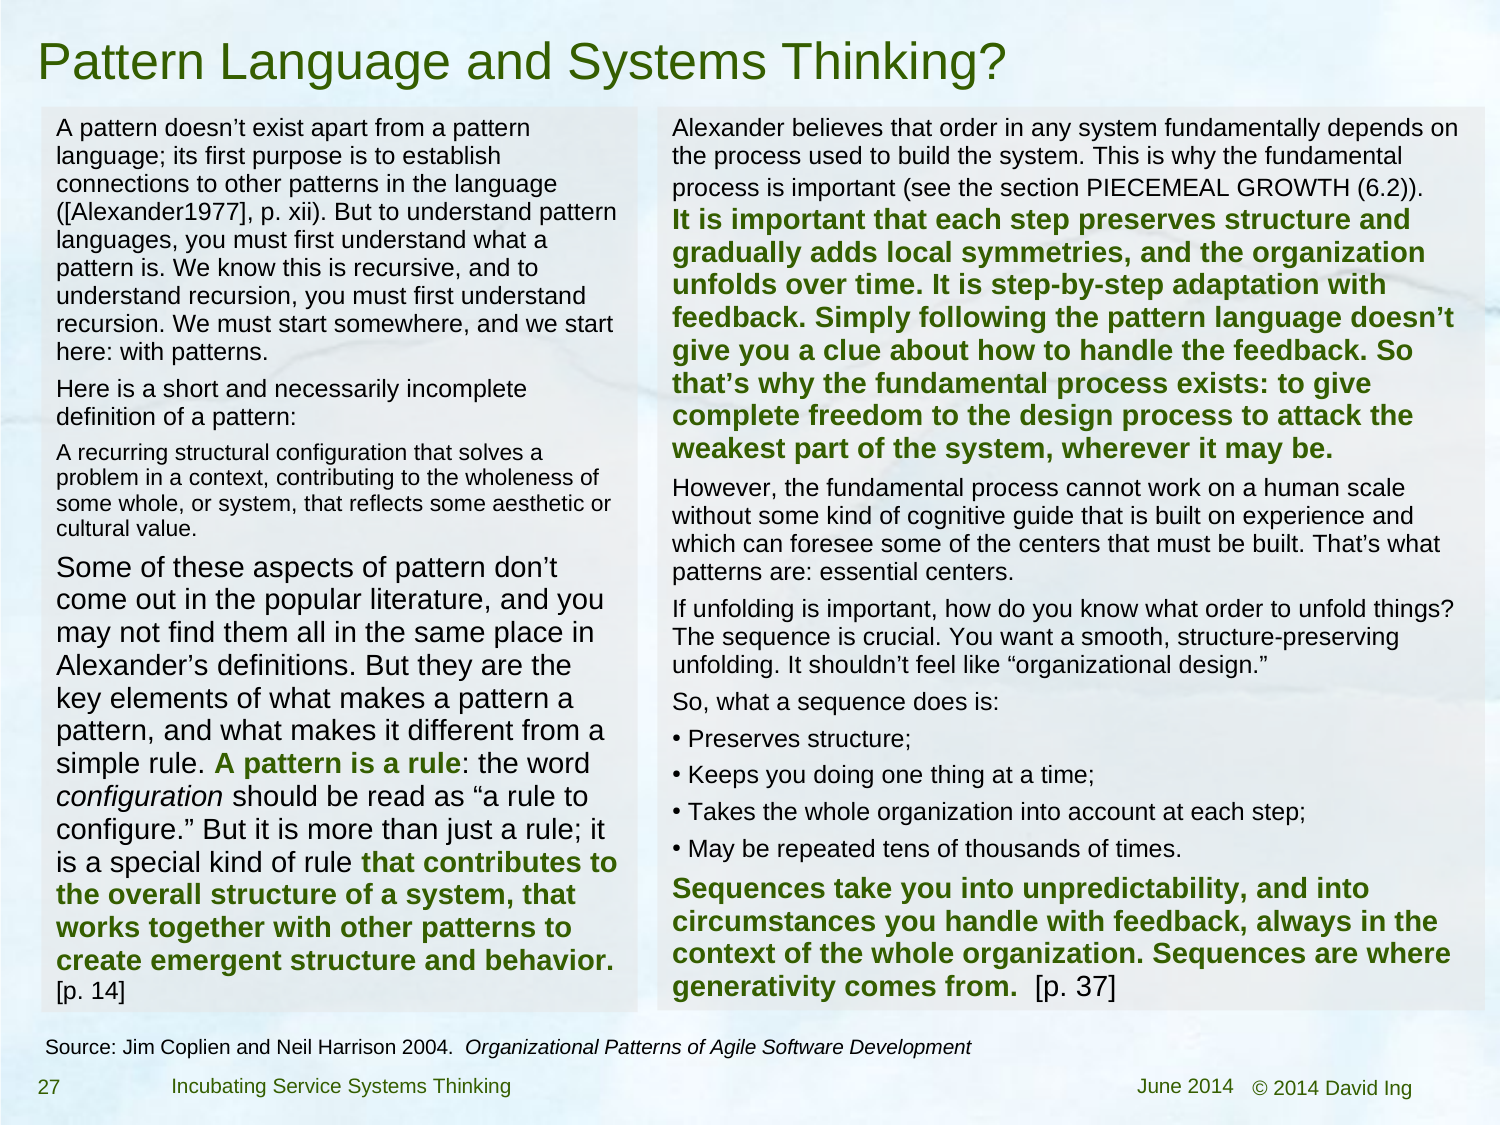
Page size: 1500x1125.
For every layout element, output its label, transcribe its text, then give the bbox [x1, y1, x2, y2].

text_box Alexander believes that order in any system fundamentally depends on the process used to build the system. This is why the fundamental process is important (see the section PIECEMEAL GROWTH (6.2)). It is important that each step preserves structure and gradually adds local symmetries, and the organization unfolds over time. It is step-by-step adaptation with feedback. Simply following the pattern language doesn’t give you a clue about how to handle the feedback. So that’s why the fundamental process exists: to give complete freedom to the design process to attack the weakest part of the system, wherever it may be. However, the fundamental process cannot work on a human scale without some kind of cognitive guide that is built on experience and which can foresee some of the centers that must be built. That’s what patterns are: essential centers. If unfolding is important, how do you know what order to unfold things? The sequence is crucial. You want a smooth, structure-preserving unfolding. It shouldn’t feel like “organizational design.” So, what a sequence does is: Preserves structure; Keeps you doing one thing at a time; Takes the whole organization into account at each step; May be repeated tens of thousands of times. Sequences take you into unpredictability, and into circumstances you handle with feedback, always in the context of the whole organization. Sequences are where generativity comes from. [p. 37] [657, 106, 1485, 1011]
title Pattern Language and Systems Thinking? [37, 37, 1463, 152]
picture [0, 0, 1500, 1125]
text_box A pattern doesn’t exist apart from a pattern language; its first purpose is to establish connections to other patterns in the language ([Alexander1977], p. xii). But to understand pattern languages, you must first understand what a pattern is. We know this is recursive, and to understand recursion, you must first understand recursion. We must start somewhere, and we start here: with patterns. Here is a short and necessarily incomplete definition of a pattern: A recurring structural configuration that solves a problem in a context, contributing to the wholeness of some whole, or system, that reflects some aesthetic or cultural value. Some of these aspects of pattern don’t come out in the popular literature, and you may not find them all in the same place in Alexander’s definitions. But they are the key elements of what makes a pattern a pattern, and what makes it different from a simple rule. A pattern is a rule: the word configuration should be read as “a rule to configure.” But it is more than just a rule; it is a special kind of rule that contributes to the overall structure of a system, that works together with other patterns to create emergent structure and behavior. [p. 14] [41, 106, 638, 1013]
text_box Source: Jim Coplien and Neil Harrison 2004. Organizational Patterns of Agile Software Development [30, 1026, 1426, 1088]
